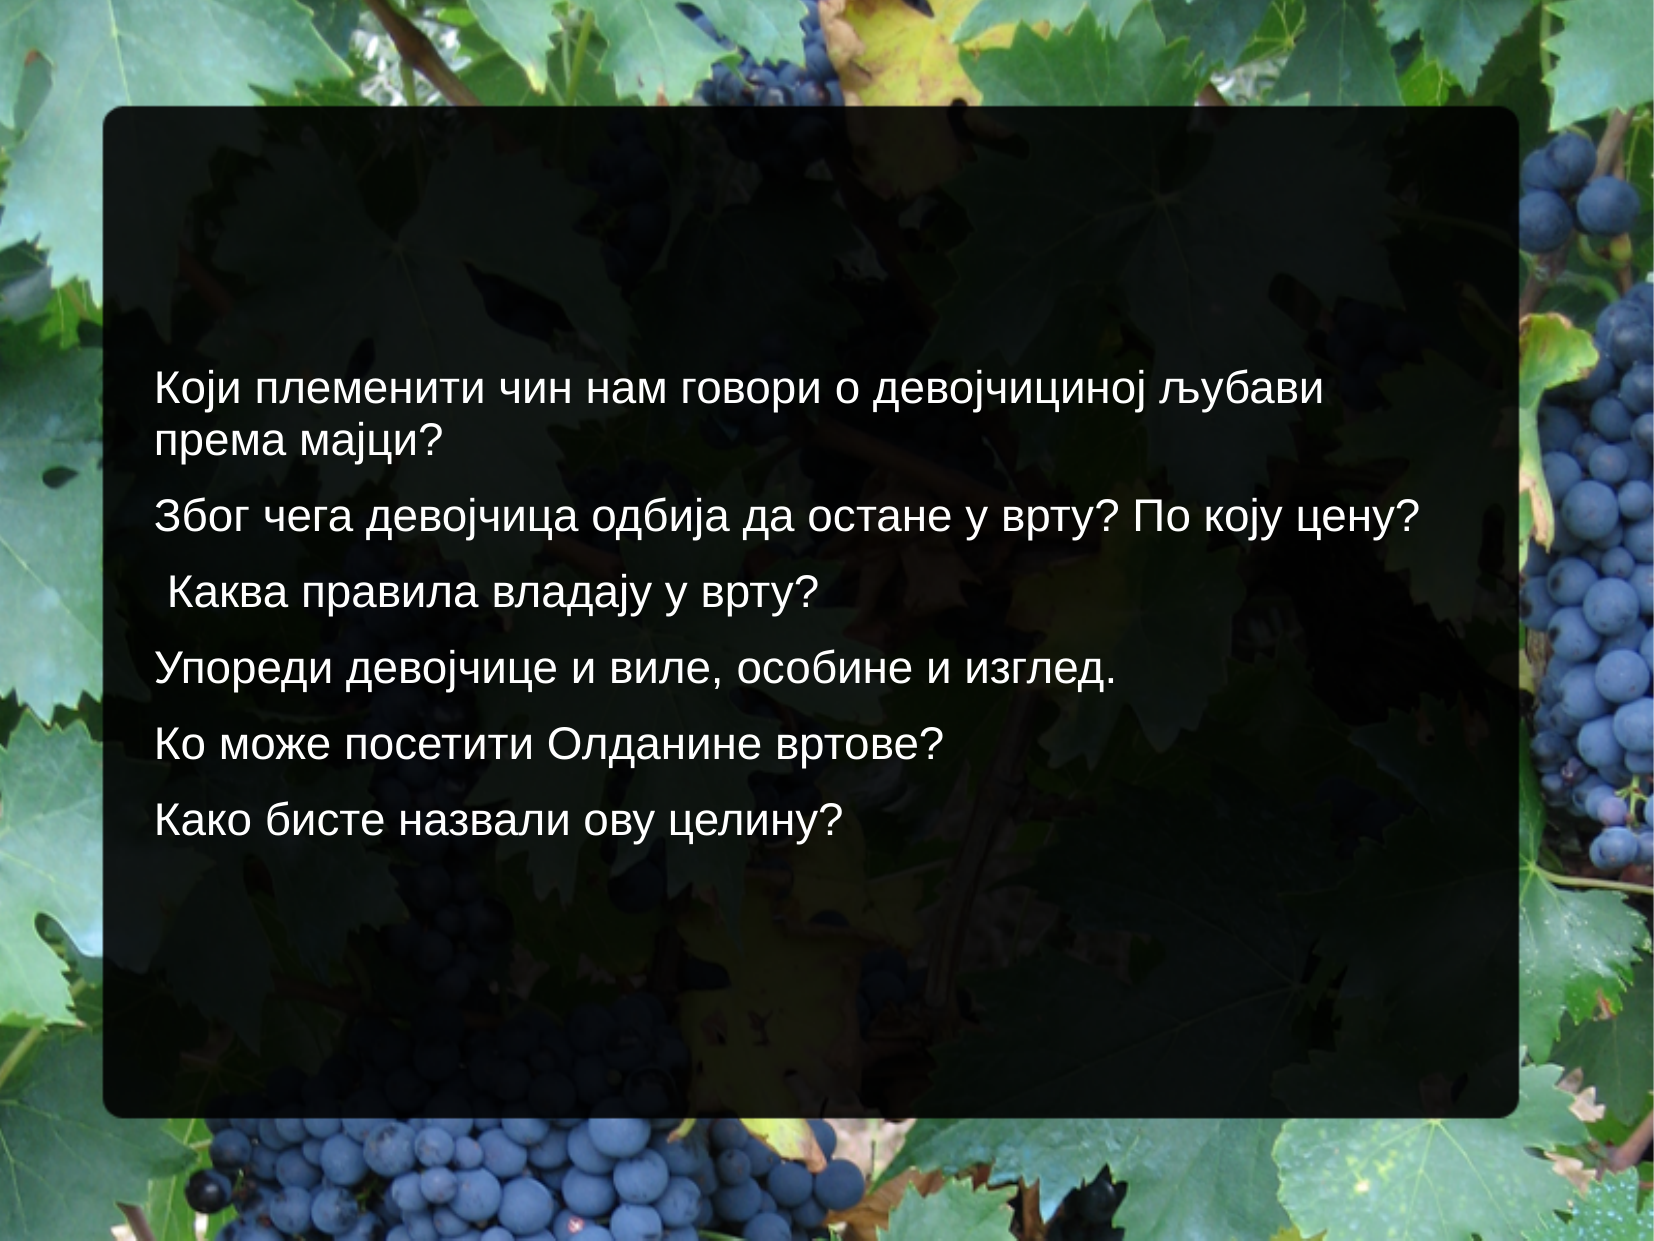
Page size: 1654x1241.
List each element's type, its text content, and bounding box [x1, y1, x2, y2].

picture [0, 0, 1654, 1241]
text_box Који племенити чин нам говори о девојчициној љубави према мајци? Због чега девојчица одбија да остане у врту? По коју цену? Каква правила владају у врту? Упореди девојчице и виле, особине и изглед. Ко може посетити Олданине вртове? Како бисте назвали ову целину? [139, 354, 1447, 927]
